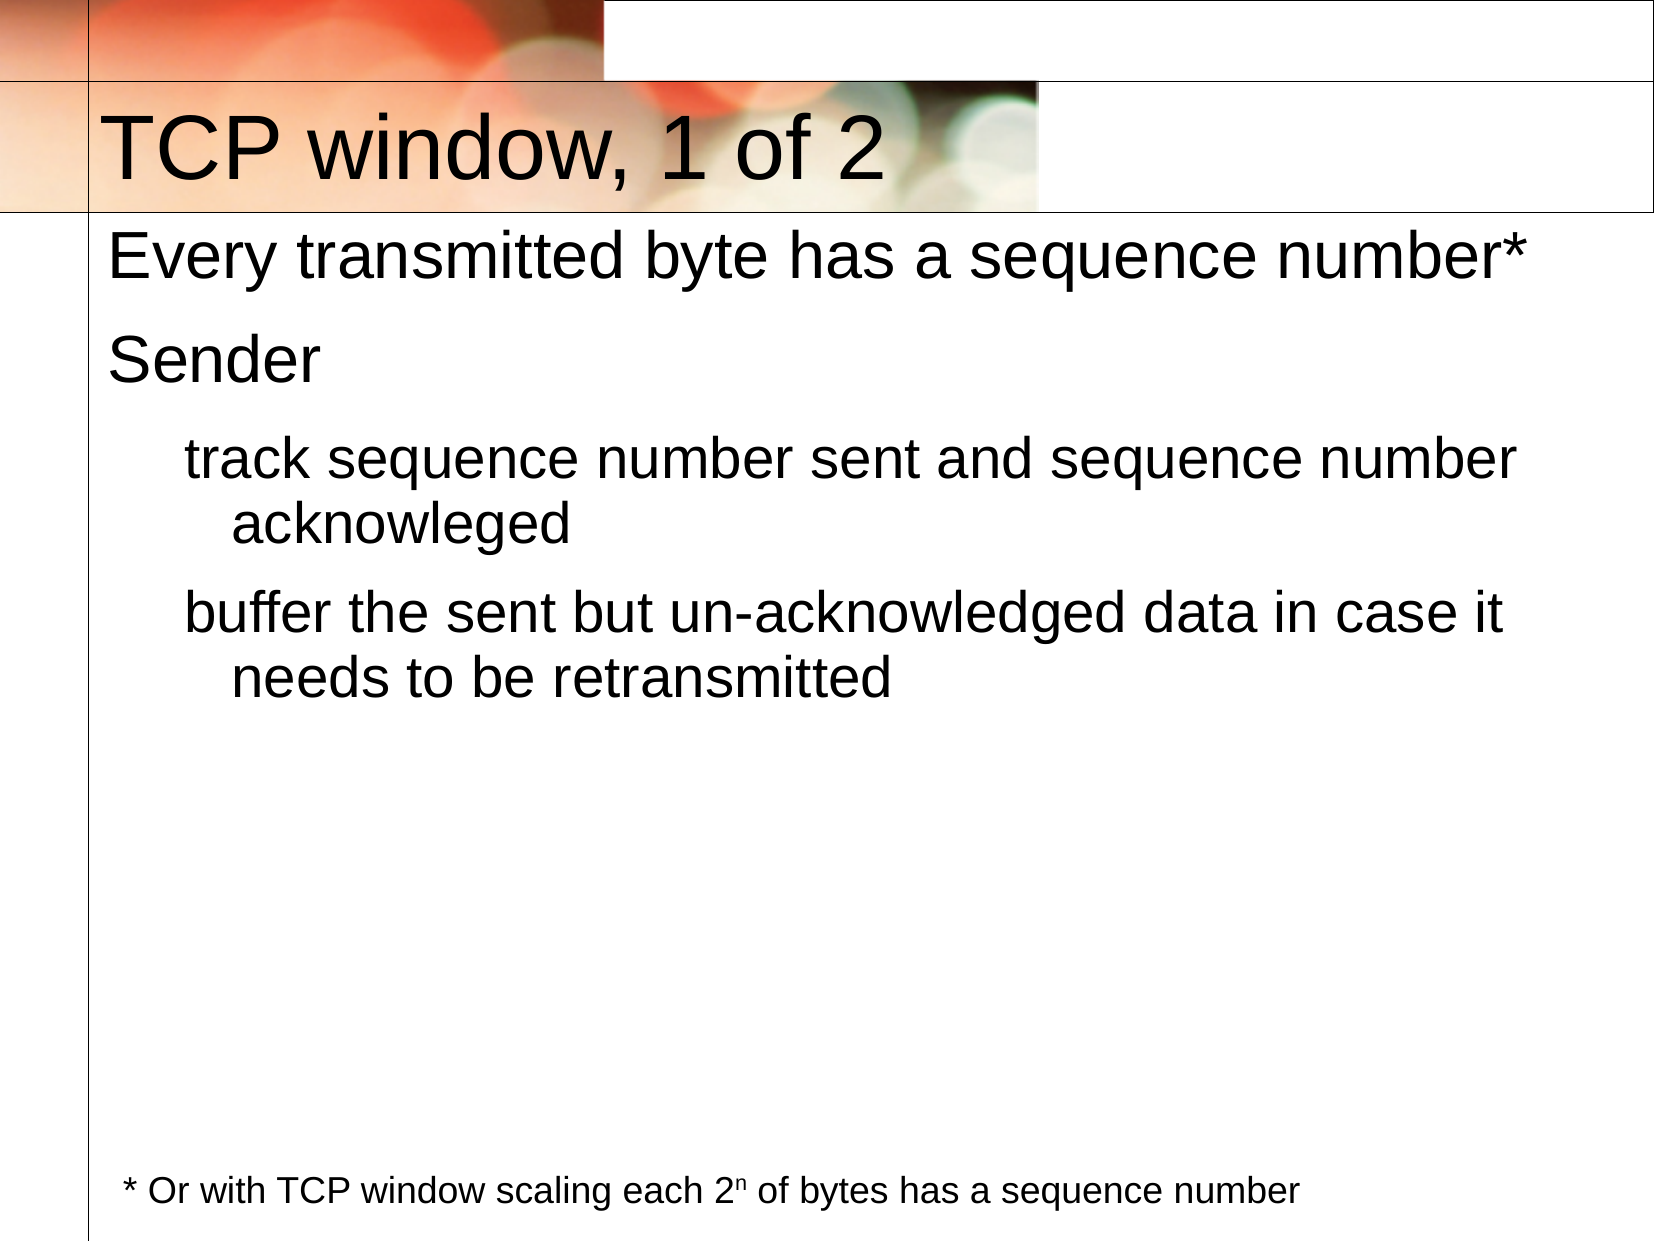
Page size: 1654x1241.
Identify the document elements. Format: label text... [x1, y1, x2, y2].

picture [89, 82, 1039, 212]
picture [0, 82, 88, 212]
text_box * Or with TCP window scaling each 2n of bytes has a sequence number [108, 1161, 1314, 1220]
picture [89, 0, 1039, 81]
title TCP window, 1 of 2 [100, 95, 1571, 200]
picture [0, 0, 88, 81]
list Every transmitted byte has a sequence number* Sender track sequence number sent and sequence number acknowleged buffer the sent but un-acknowledged data in case it needs to be retransmitted [89, 217, 1578, 1226]
